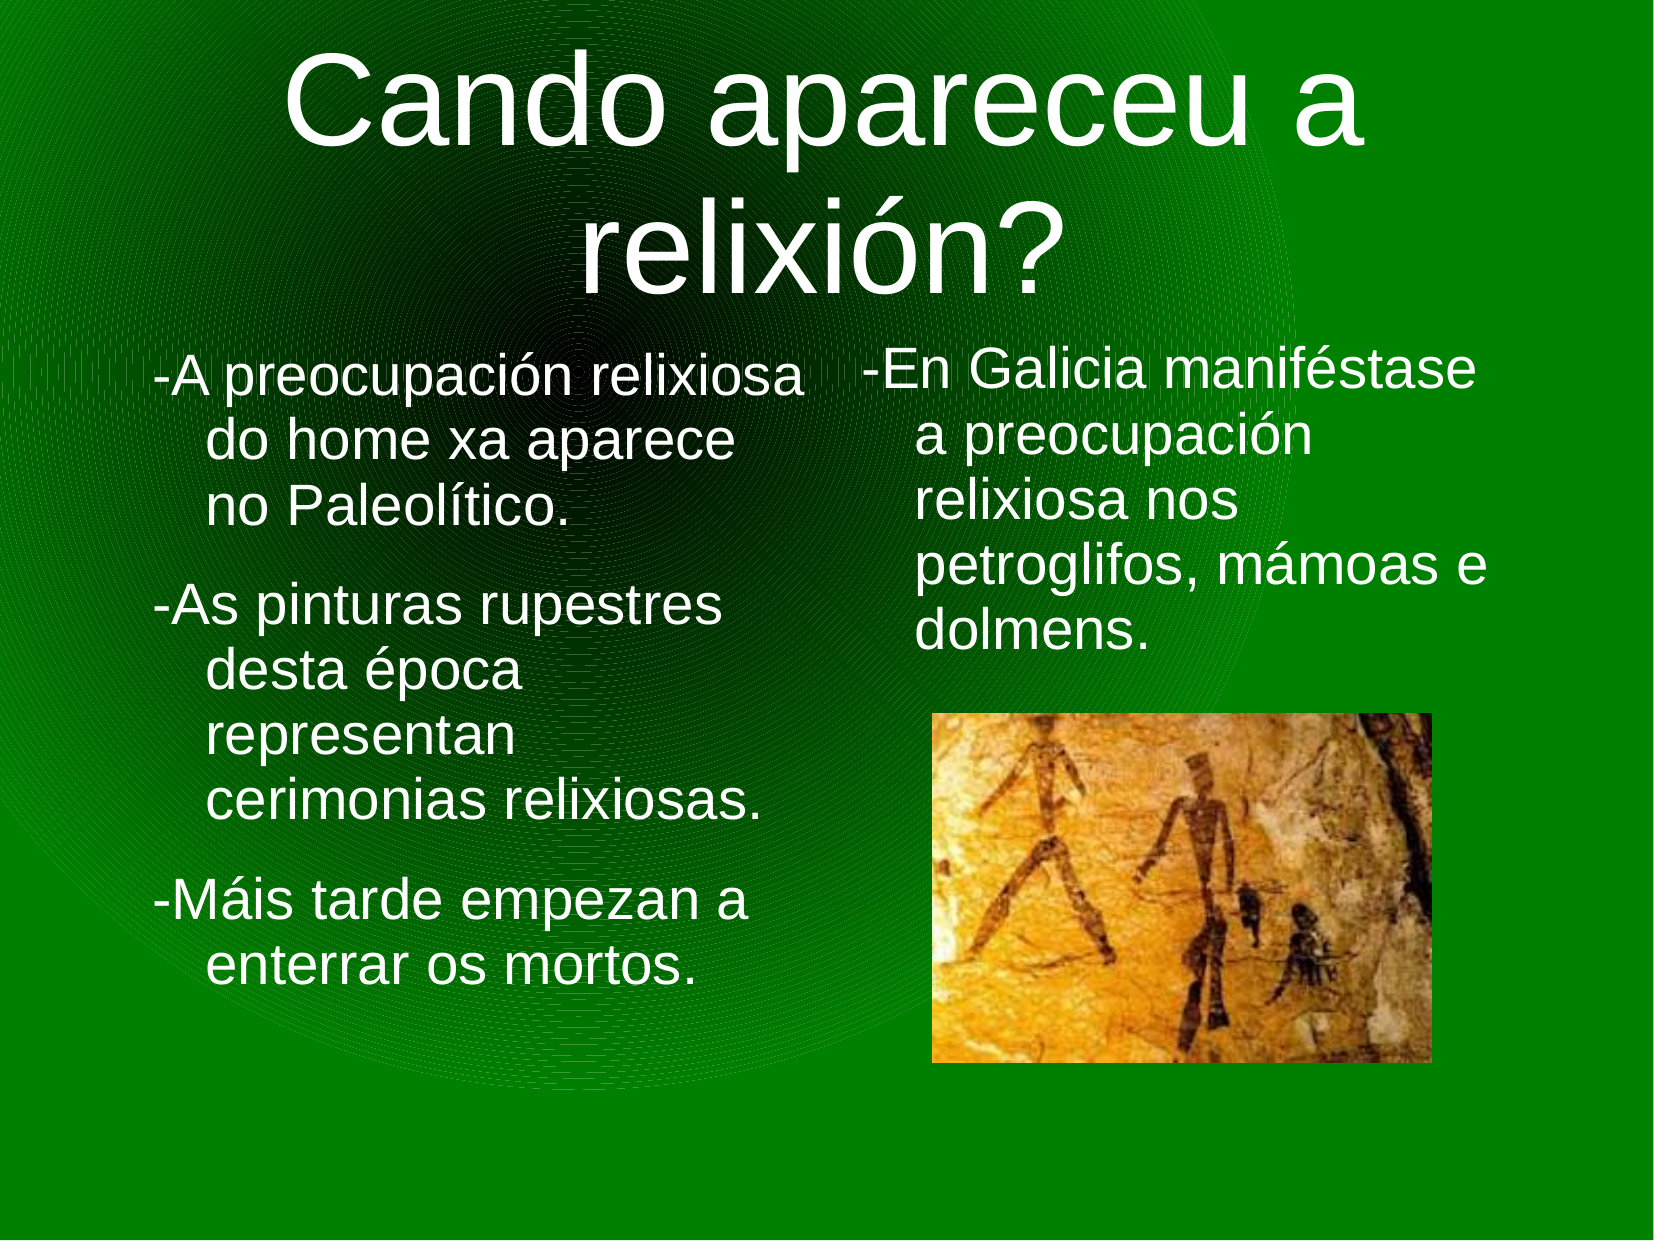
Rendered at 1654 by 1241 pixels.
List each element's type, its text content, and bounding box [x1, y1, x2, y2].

list -A preocupación relixiosa do home xa aparece no Paleolítico. -As pinturas rupestres desta época representan cerimonias relixiosas. -Máis tarde empezan a enterrar os mortos. [134, 342, 811, 1076]
picture [932, 713, 1432, 1063]
title Cando apareceu a relixión? [78, 26, 1567, 322]
list -En Galicia maniféstase a preocupación relixiosa nos petroglifos, mámoas e dolmens. [843, 336, 1520, 686]
